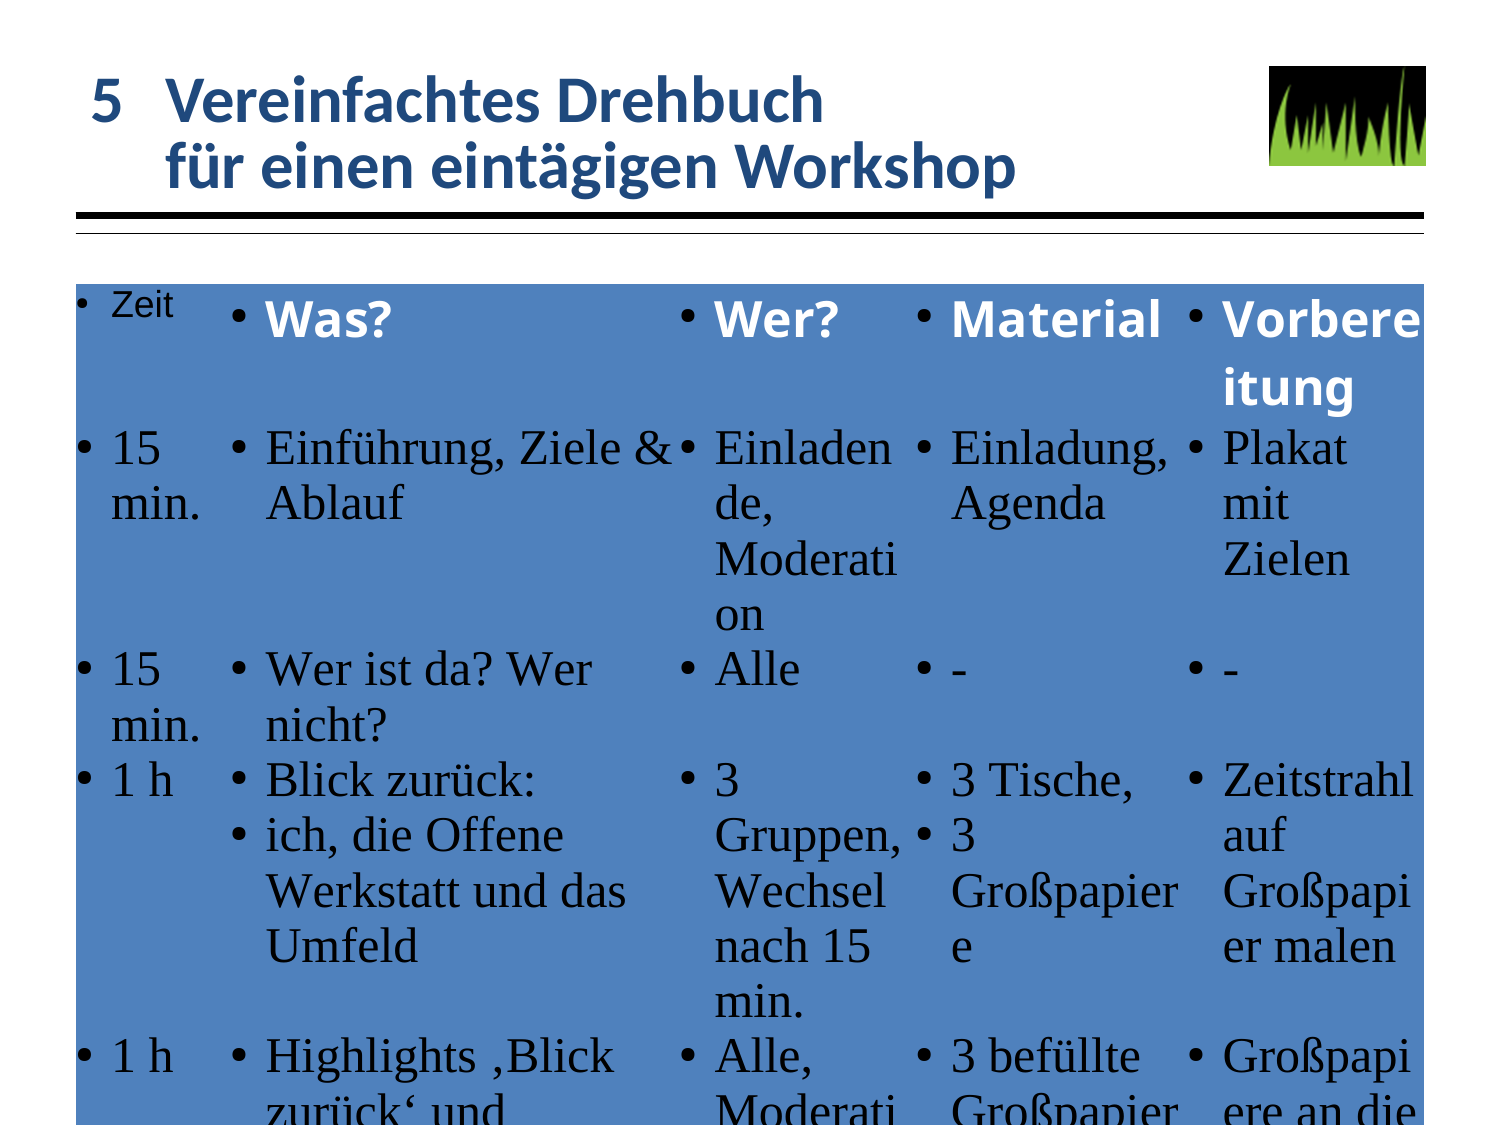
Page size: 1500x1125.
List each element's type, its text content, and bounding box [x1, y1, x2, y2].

table_cell Blick zurück: ich, die Offene Werkstatt und das Umfeld [230, 752, 679, 1028]
table_cell Einladung, Agenda [915, 420, 1187, 641]
table_cell Einladende, Moderation [679, 420, 915, 641]
table_cell Großpapiere an die Wand heften [1187, 1028, 1424, 1125]
table_header Zeit [76, 284, 230, 420]
table_cell Plakat mit Zielen [1187, 420, 1424, 641]
title 5 Vereinfachtes Drehbuch für einen eintägigen Workshop [75, 45, 1426, 233]
table_cell - [915, 641, 1187, 752]
table_header Material [915, 284, 1187, 420]
table_cell - [1187, 641, 1424, 752]
table_header Was? [230, 284, 679, 420]
table_cell 1 h [76, 752, 230, 1028]
table_cell Zeitstrahl auf Großpapier malen [1187, 752, 1424, 1028]
table_cell Highlights ‚Blick zurück‘ und Brainwriting: Welche Themen gehören in die Vision? [230, 1028, 679, 1125]
table_cell 1 h [76, 1028, 230, 1125]
table_cell 15 min. [76, 641, 230, 752]
table_cell 3 Gruppen, Wechsel nach 15 min. [679, 752, 915, 1028]
table_cell 3 Tische, 3 Großpapiere [915, 752, 1187, 1028]
table_cell Alle [679, 641, 915, 752]
table_cell 3 befüllte Großpapiere, 1 leeres Plakat, Kreppband [915, 1028, 1187, 1125]
table_cell Wer ist da? Wer nicht? [230, 641, 679, 752]
table_header Wer? [679, 284, 915, 420]
table_cell Alle, Moderation [679, 1028, 915, 1125]
table_cell 15 min. [76, 420, 230, 641]
table_cell Einführung, Ziele & Ablauf [230, 420, 679, 641]
table_header Vorbereitung [1187, 284, 1424, 420]
picture [1269, 66, 1426, 166]
